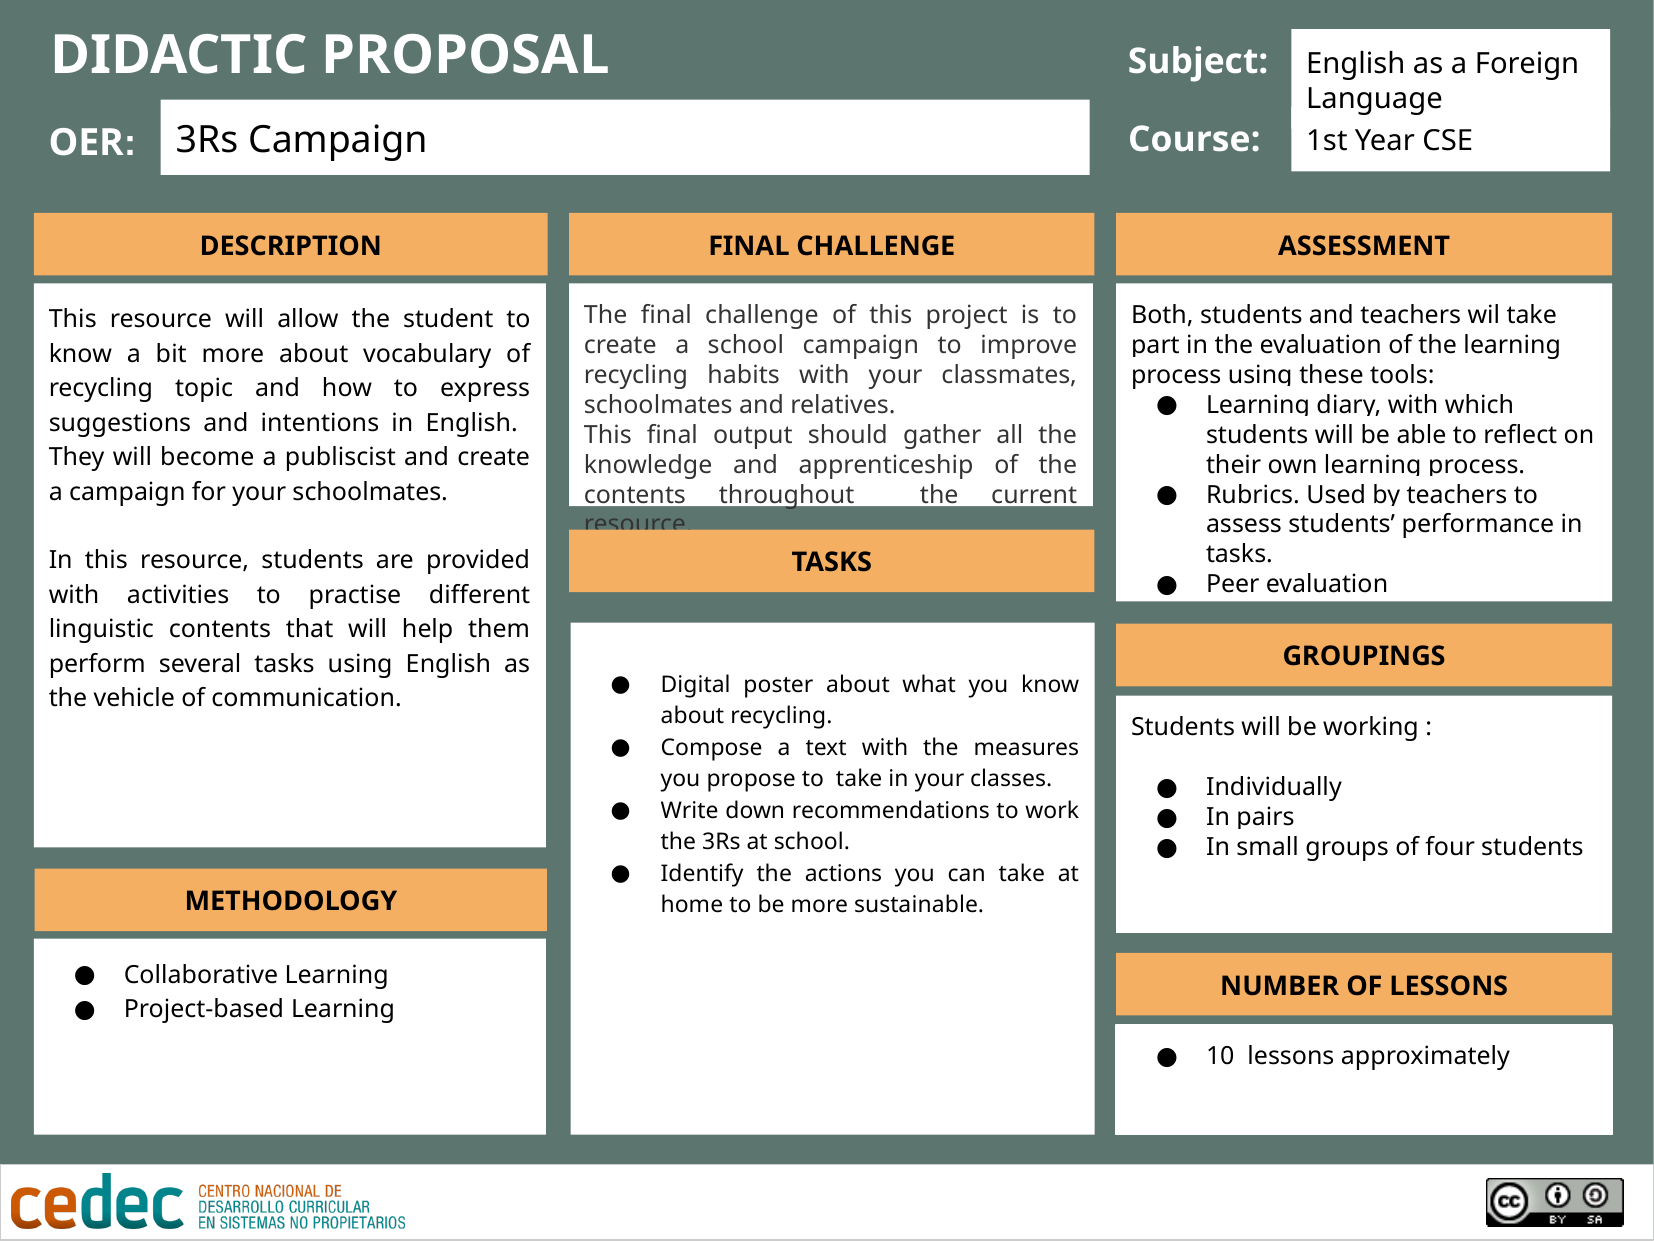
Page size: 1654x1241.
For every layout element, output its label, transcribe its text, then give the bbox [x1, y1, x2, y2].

picture [1486, 1178, 1624, 1227]
text_box NUMBER OF LESSONS [1116, 952, 1613, 1016]
text_box 3Rs Campaign [160, 99, 1090, 175]
text_box ASSESSMENT [1116, 212, 1613, 276]
text_box [0, 1164, 1654, 1241]
text_box Course: [1113, 109, 1303, 173]
text_box Students will be working : Individually In pairs In small groups of four students [1116, 695, 1613, 933]
text_box This resource will allow the student to know a bit more about vocabulary of recycling topic and how to express suggestions and intentions in English. They will become a publiscist and create a campaign for your schoolmates. In this resource, students are provided with activities to practise different linguistic contents that will help them perform several tasks using English as the vehicle of communication. [33, 283, 546, 848]
text_box TASKS [569, 529, 1095, 593]
text_box Collaborative Learning Project-based Learning [33, 938, 546, 1135]
text_box OER: [33, 110, 160, 174]
text_box FINAL CHALLENGE [569, 212, 1095, 276]
picture [11, 1173, 405, 1229]
text_box METHODOLOGY [34, 868, 547, 932]
text_box GROUPINGS [1116, 623, 1613, 687]
text_box DESCRIPTION [33, 212, 548, 276]
text_box 1st Year CSE [1291, 130, 1611, 172]
text_box Digital poster about what you know about recycling. Compose a text with the measures you propose to take in your classes. Write down recommendations to work the 3Rs at school. Identify the actions you can take at home to be more sustainable. [570, 622, 1095, 1135]
text_box The final challenge of this project is to create a school campaign to improve recycling habits with your classmates, schoolmates and relatives. This final output should gather all the knowledge and apprenticeship of the contents throughout the current resource. [569, 283, 1093, 507]
text_box Subject: [1113, 30, 1291, 94]
text_box Both, students and teachers wil take part in the evaluation of the learning process using these tools: Learning diary, with which students will be able to reflect on their own learning process. Rubrics. Used by teachers to assess students’ performance in tasks. Peer evaluation [1116, 283, 1613, 602]
text_box 10 lessons approximately [1116, 1024, 1613, 1135]
text_box English as a Foreign Language [1291, 29, 1611, 130]
text_box DIDACTIC PROPOSAL [35, 11, 1028, 110]
